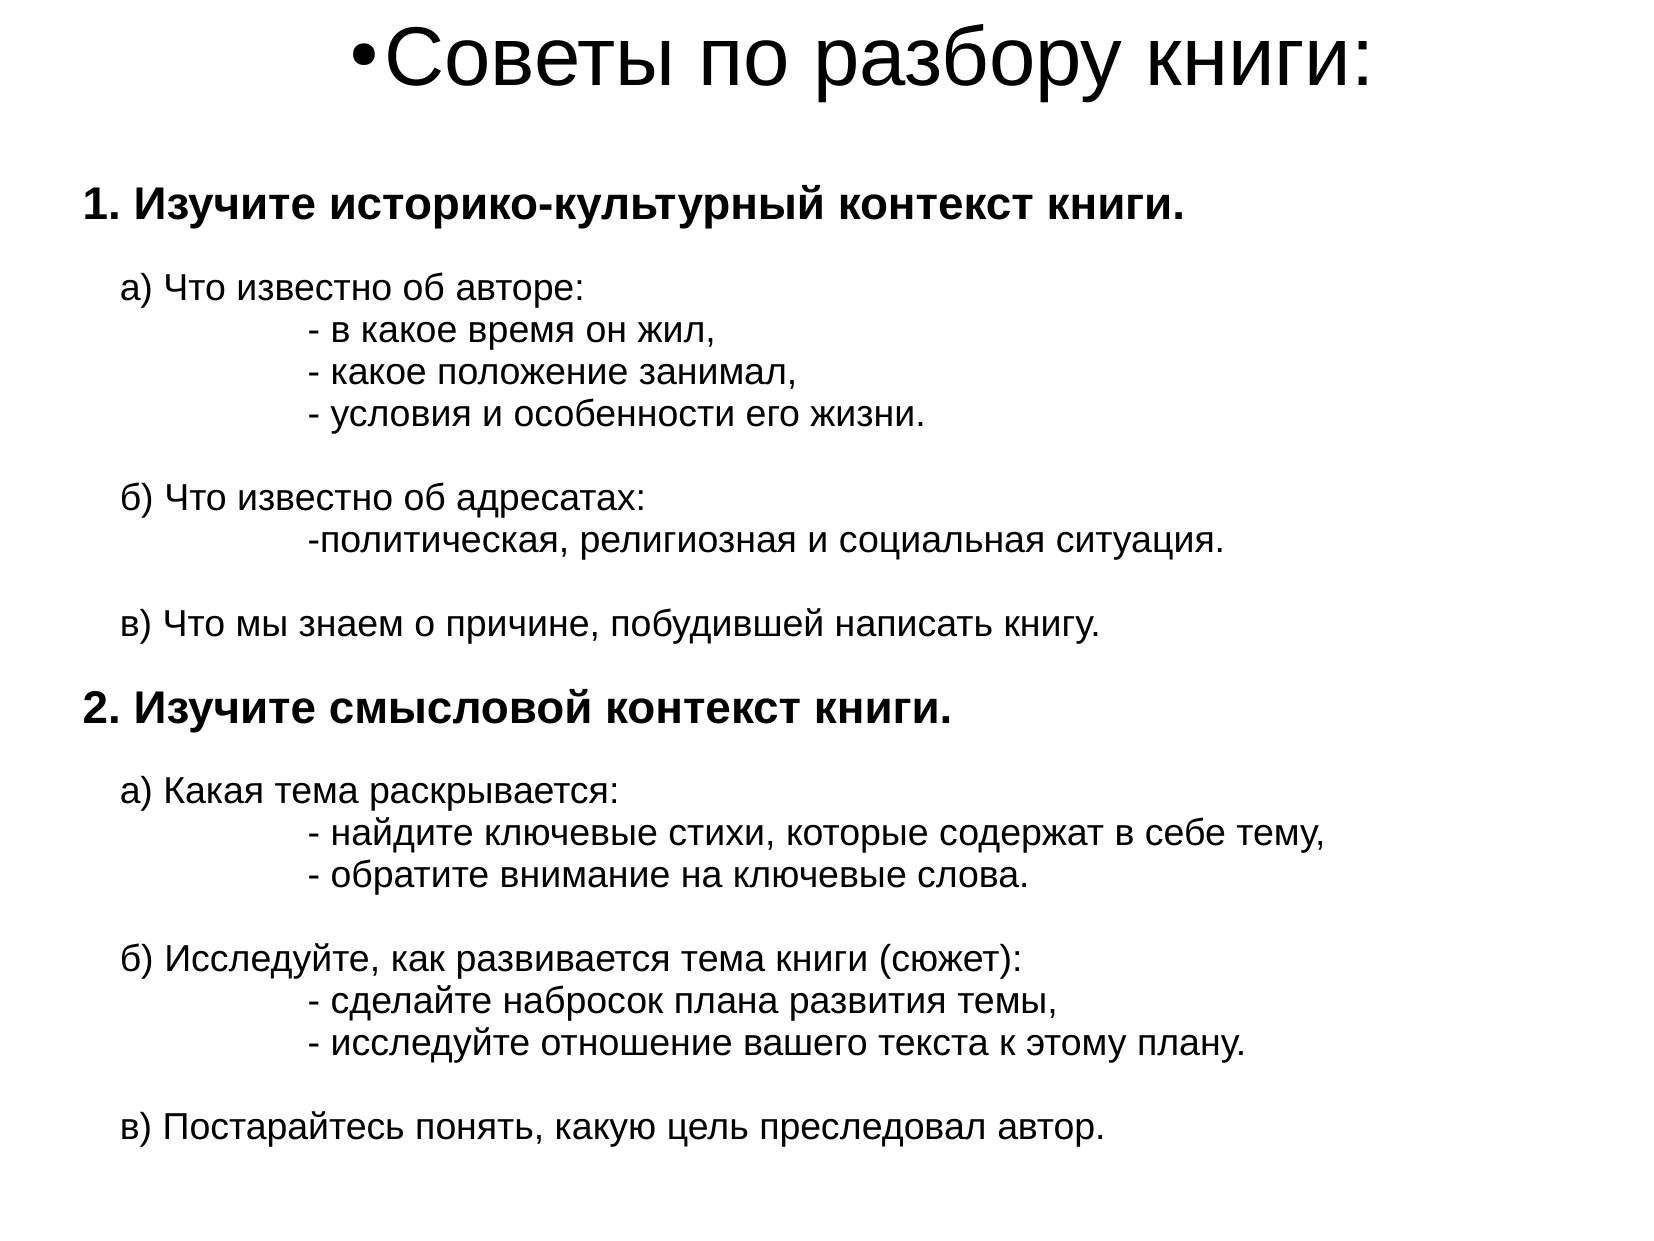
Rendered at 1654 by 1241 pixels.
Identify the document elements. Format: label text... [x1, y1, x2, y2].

subtitle Советы по разбору книги: 1. Изучите историко-культурный контекст книги. а) Что известно об авторе: - в какое время он жил, - какое положение занимал, - условия и особенности его жизни. б) Что известно об адресатах: -политическая, религиозная и социальная ситуация. в) Что мы знаем о причине, побудившей написать книгу. 2. Изучите смысловой контекст книги. а) Какая тема раскрывается: - найдите ключевые стихи, которые содержат в себе тему, - обратите внимание на ключевые слова. б) Исследуйте, как развивается тема книги (сюжет): - сделайте набросок плана развития темы, - исследуйте отношение вашего текста к этому плану. в) Постарайтесь понять, какую цель преследовал автор. [82, 8, 1571, 1150]
